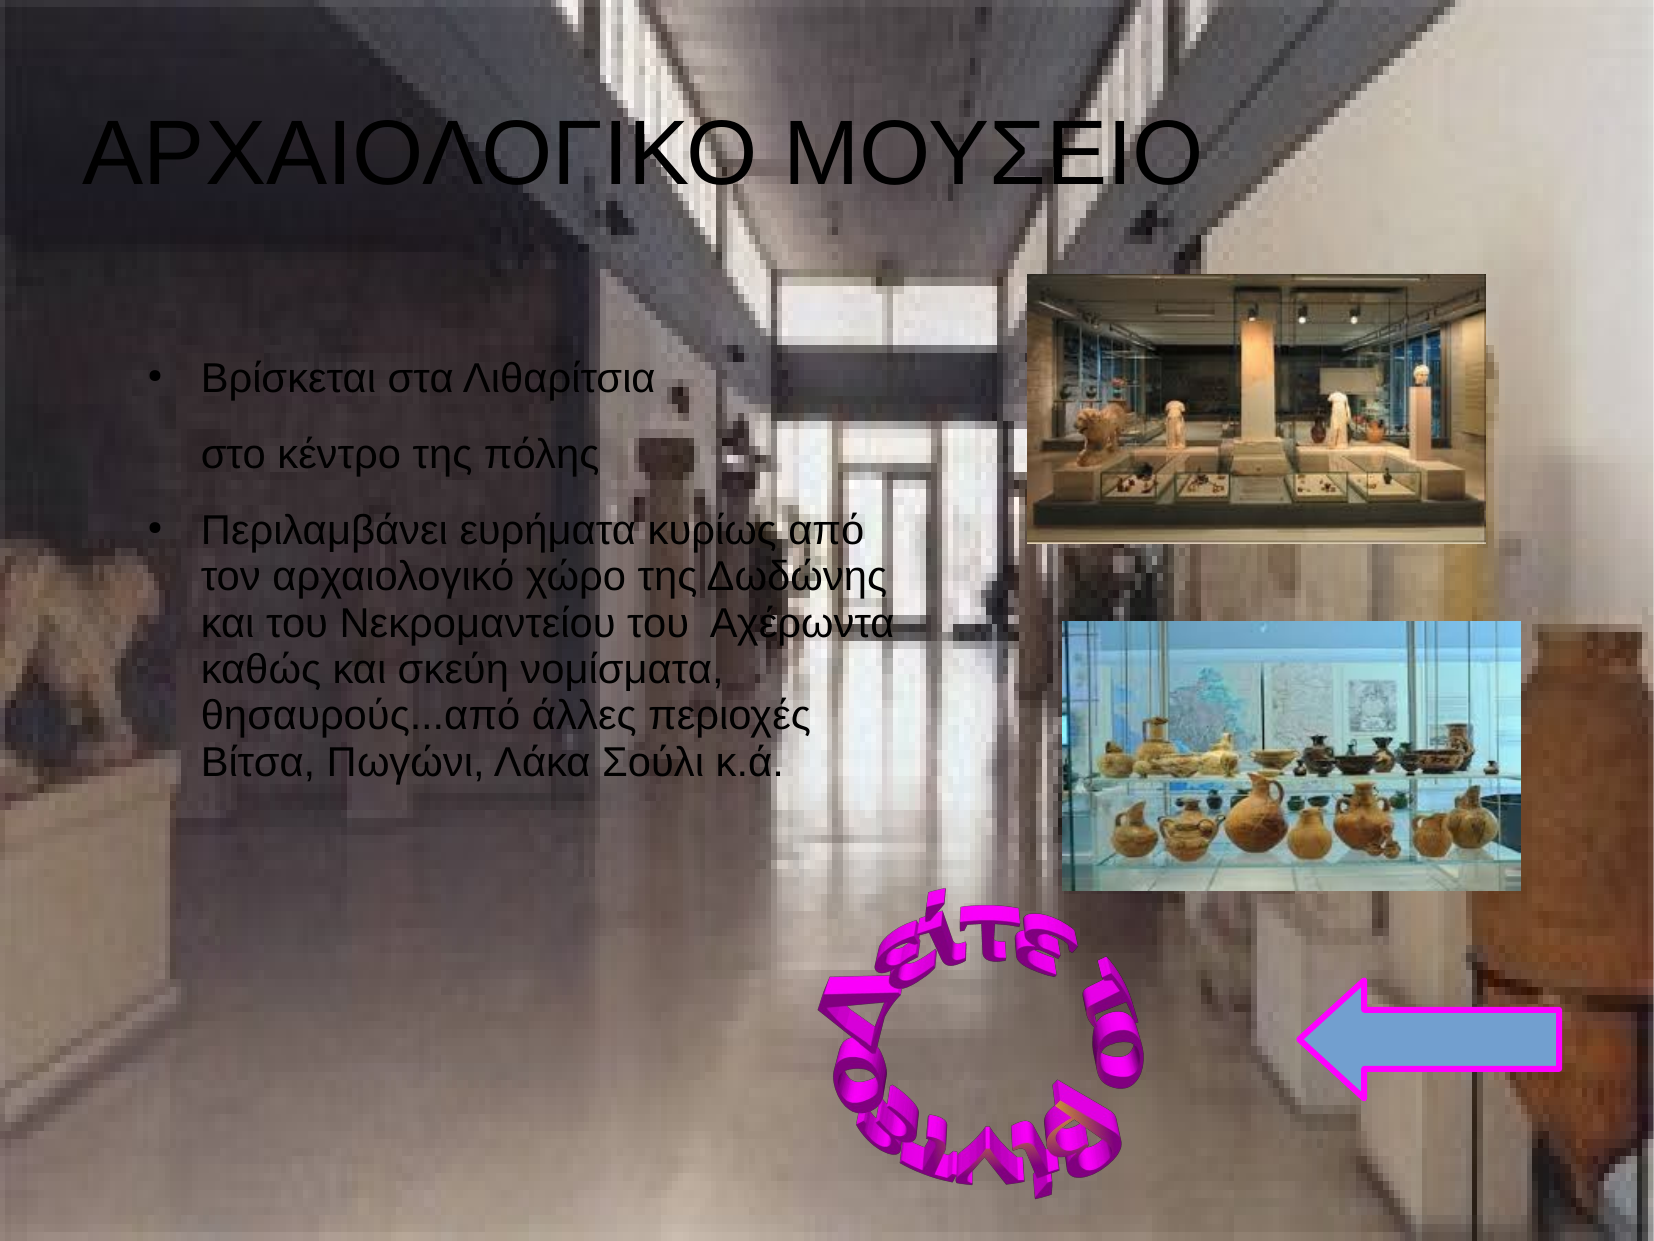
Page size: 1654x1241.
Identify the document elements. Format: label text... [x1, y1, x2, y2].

picture [0, 0, 1654, 1241]
text_box [1299, 980, 1560, 1099]
list Βρίσκεται στα Λιθαρίτσια στο κέντρο της πόλης Περιλαμβάνει ευρήματα κυρίως από τον αρχαιολογικό χώρο της Δωδώνης και του Νεκρομαντείου του Αχέρωντα καθώς και σκεύη νομίσματα, θησαυρούς...από άλλες περιοχές Βίτσα, Πωγώνι, Λάκα Σούλι κ.ά. [129, 354, 898, 1074]
title ΑΡΧΑΙΟΛΟΓΙΚΟ ΜΟΥΣΕΙΟ [82, 49, 1571, 257]
